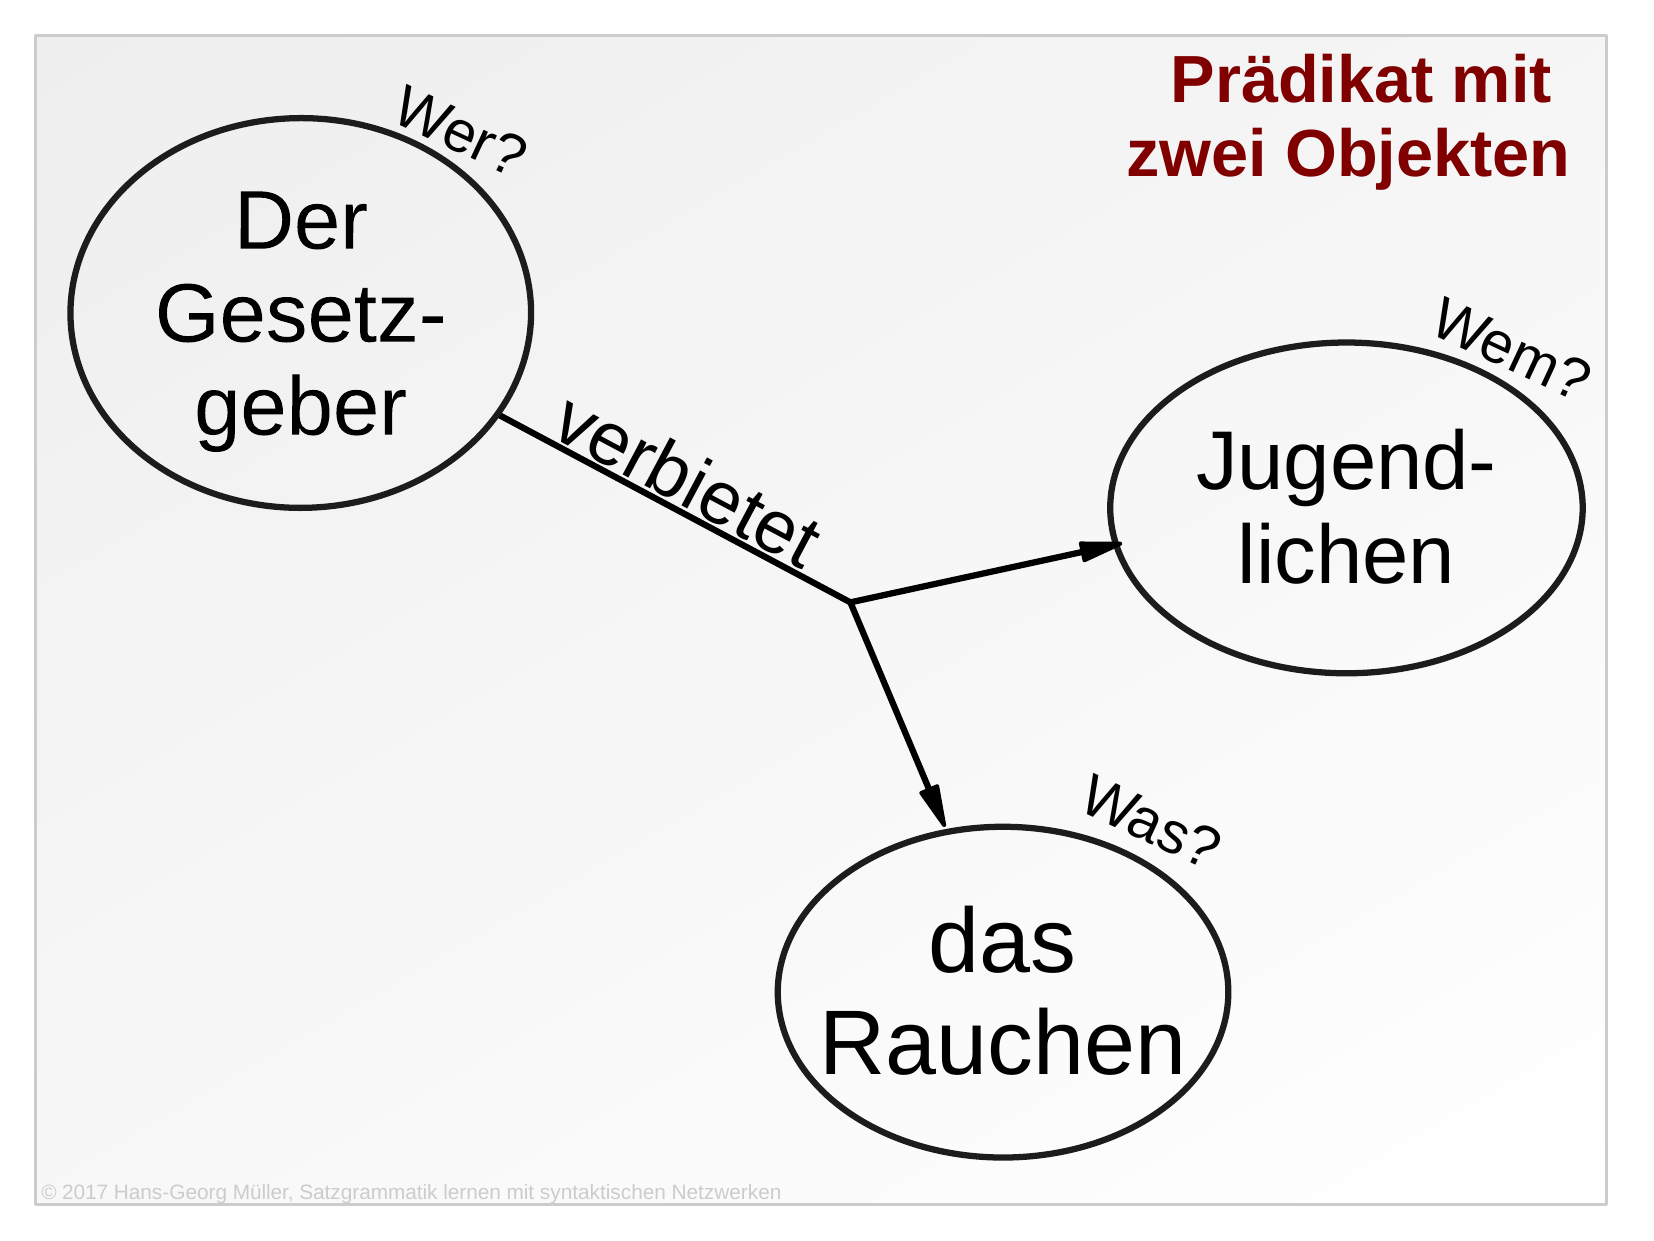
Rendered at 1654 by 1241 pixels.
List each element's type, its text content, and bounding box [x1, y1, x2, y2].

text_box das Rauchen [777, 826, 1229, 1158]
text_box Wem? [1405, 271, 1627, 432]
title Prädikat mit zwei Objekten [82, 41, 1571, 192]
text_box Wer? [361, 59, 563, 222]
text_box Jugend- lichen [1110, 342, 1583, 674]
text_box Was? [1054, 748, 1276, 909]
text_box Der Gesetz- geber [70, 118, 532, 508]
